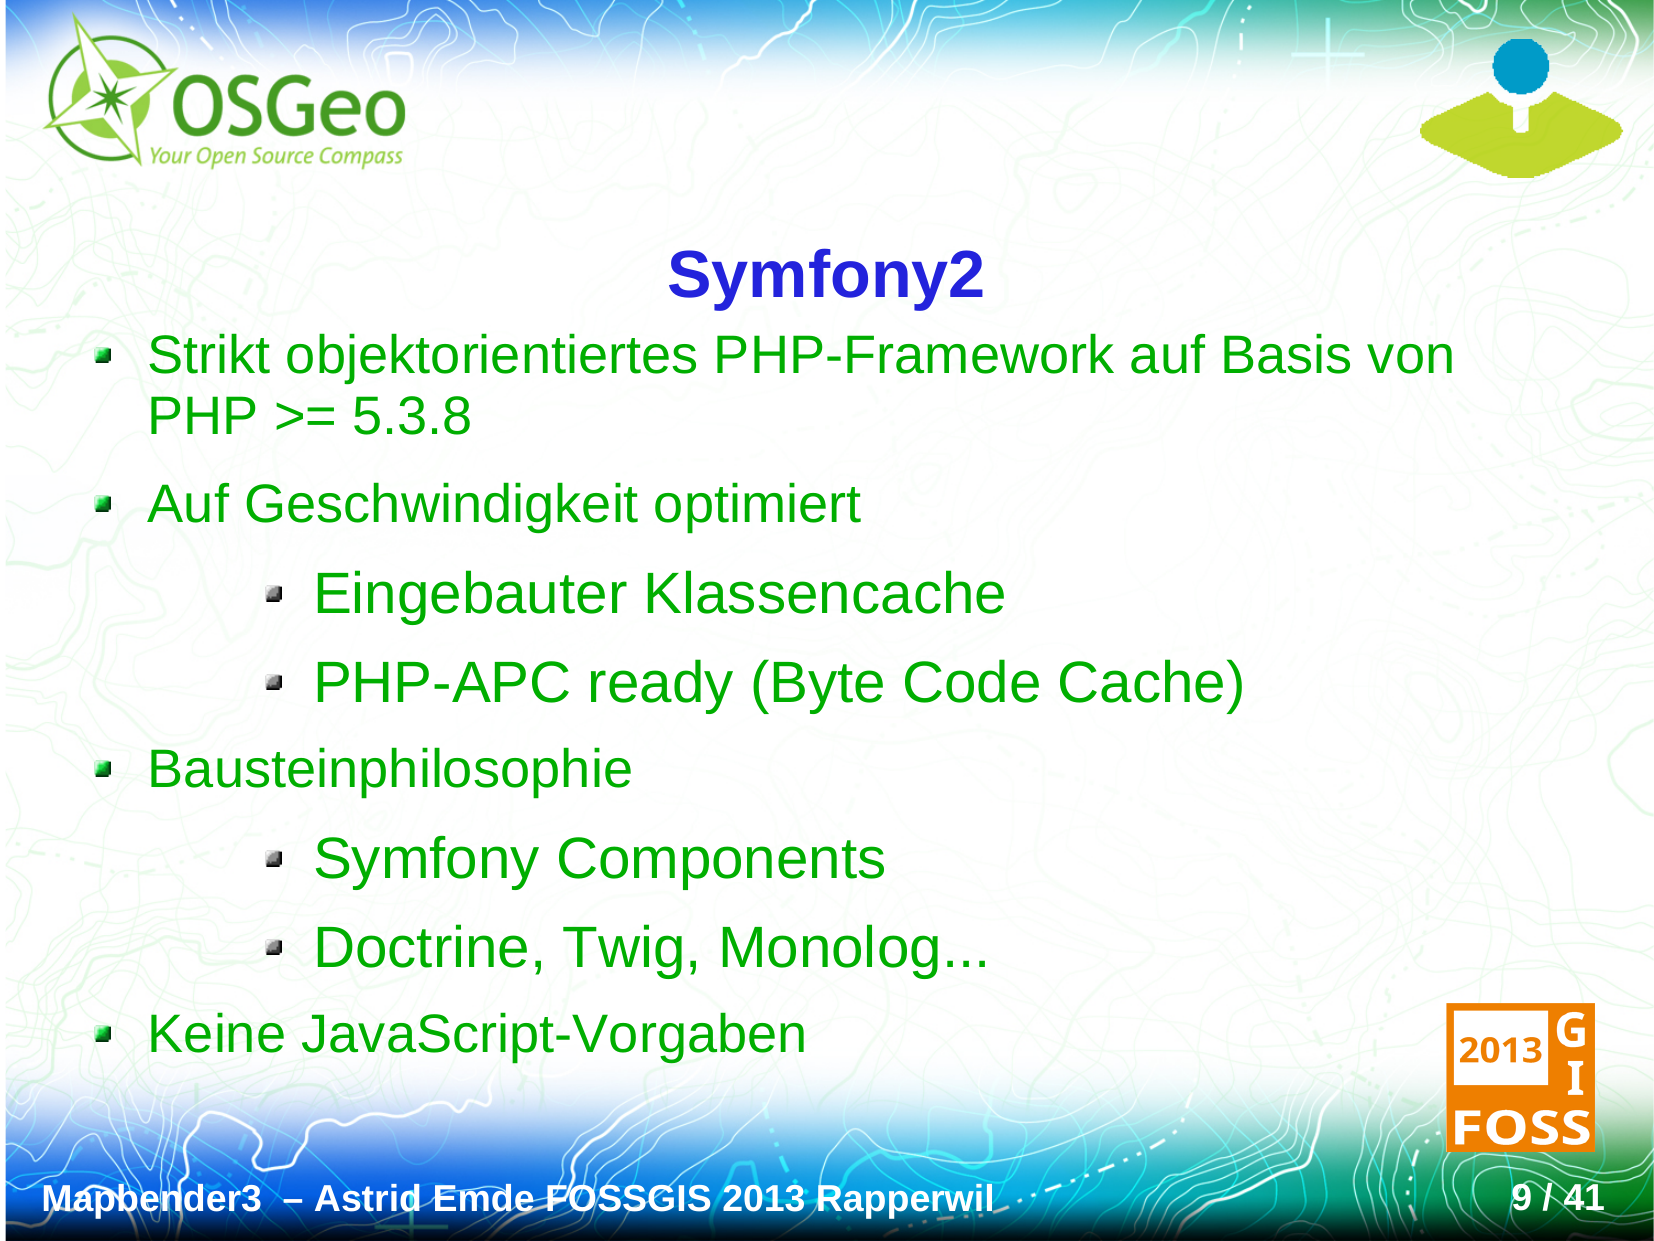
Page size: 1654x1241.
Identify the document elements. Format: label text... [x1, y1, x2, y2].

title Symfony2 [82, 200, 1571, 349]
picture [5, 0, 1654, 1241]
list Strikt objektorientiertes PHP-Framework auf Basis von PHP >= 5.3.8 Auf Geschwindigkeit optimiert Eingebauter Klassencache PHP-APC ready (Byte Code Cache) Bausteinphilosophie Symfony Components Doctrine, Twig, Monolog... Keine JavaScript-Vorgaben [76, 324, 1565, 1144]
